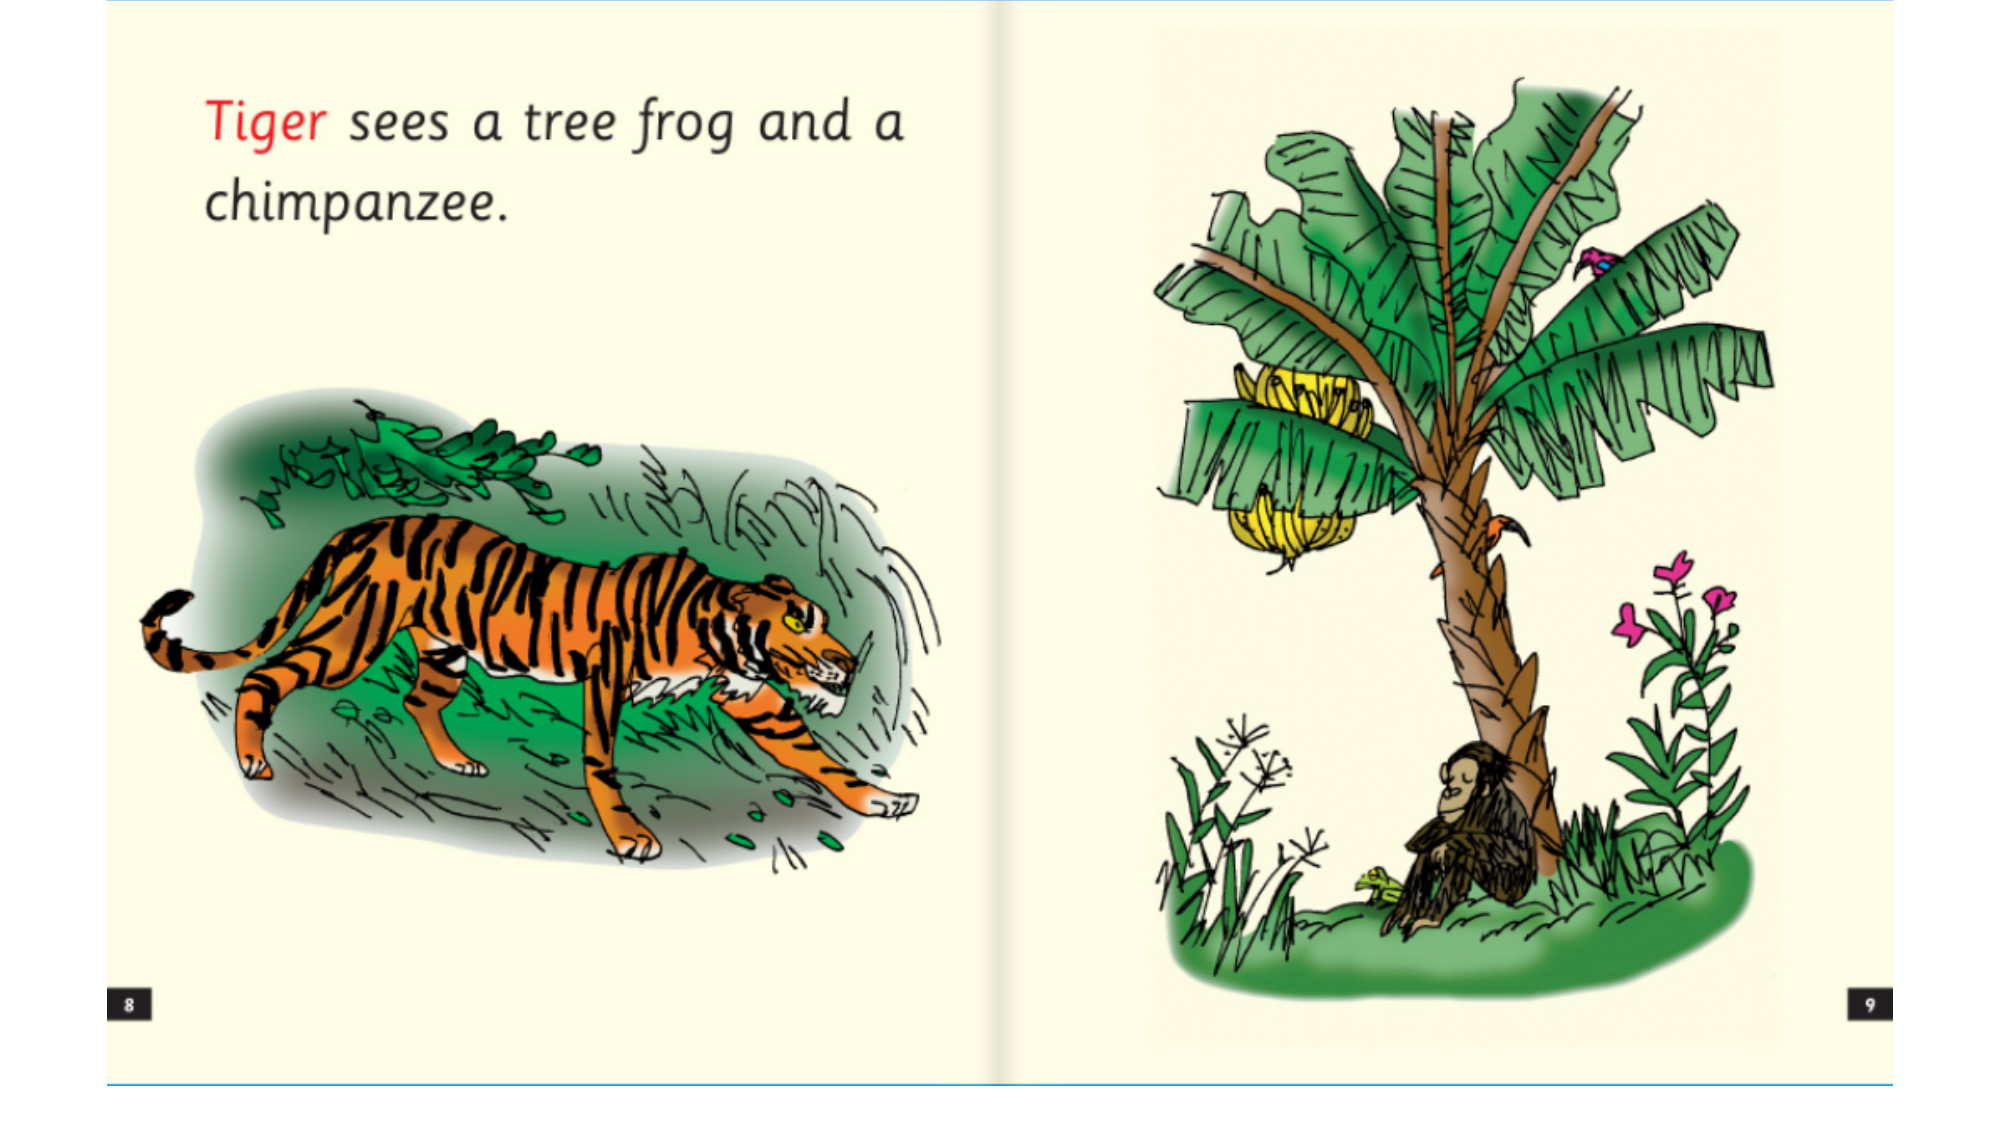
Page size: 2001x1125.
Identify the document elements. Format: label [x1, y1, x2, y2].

picture [107, 0, 1893, 1086]
